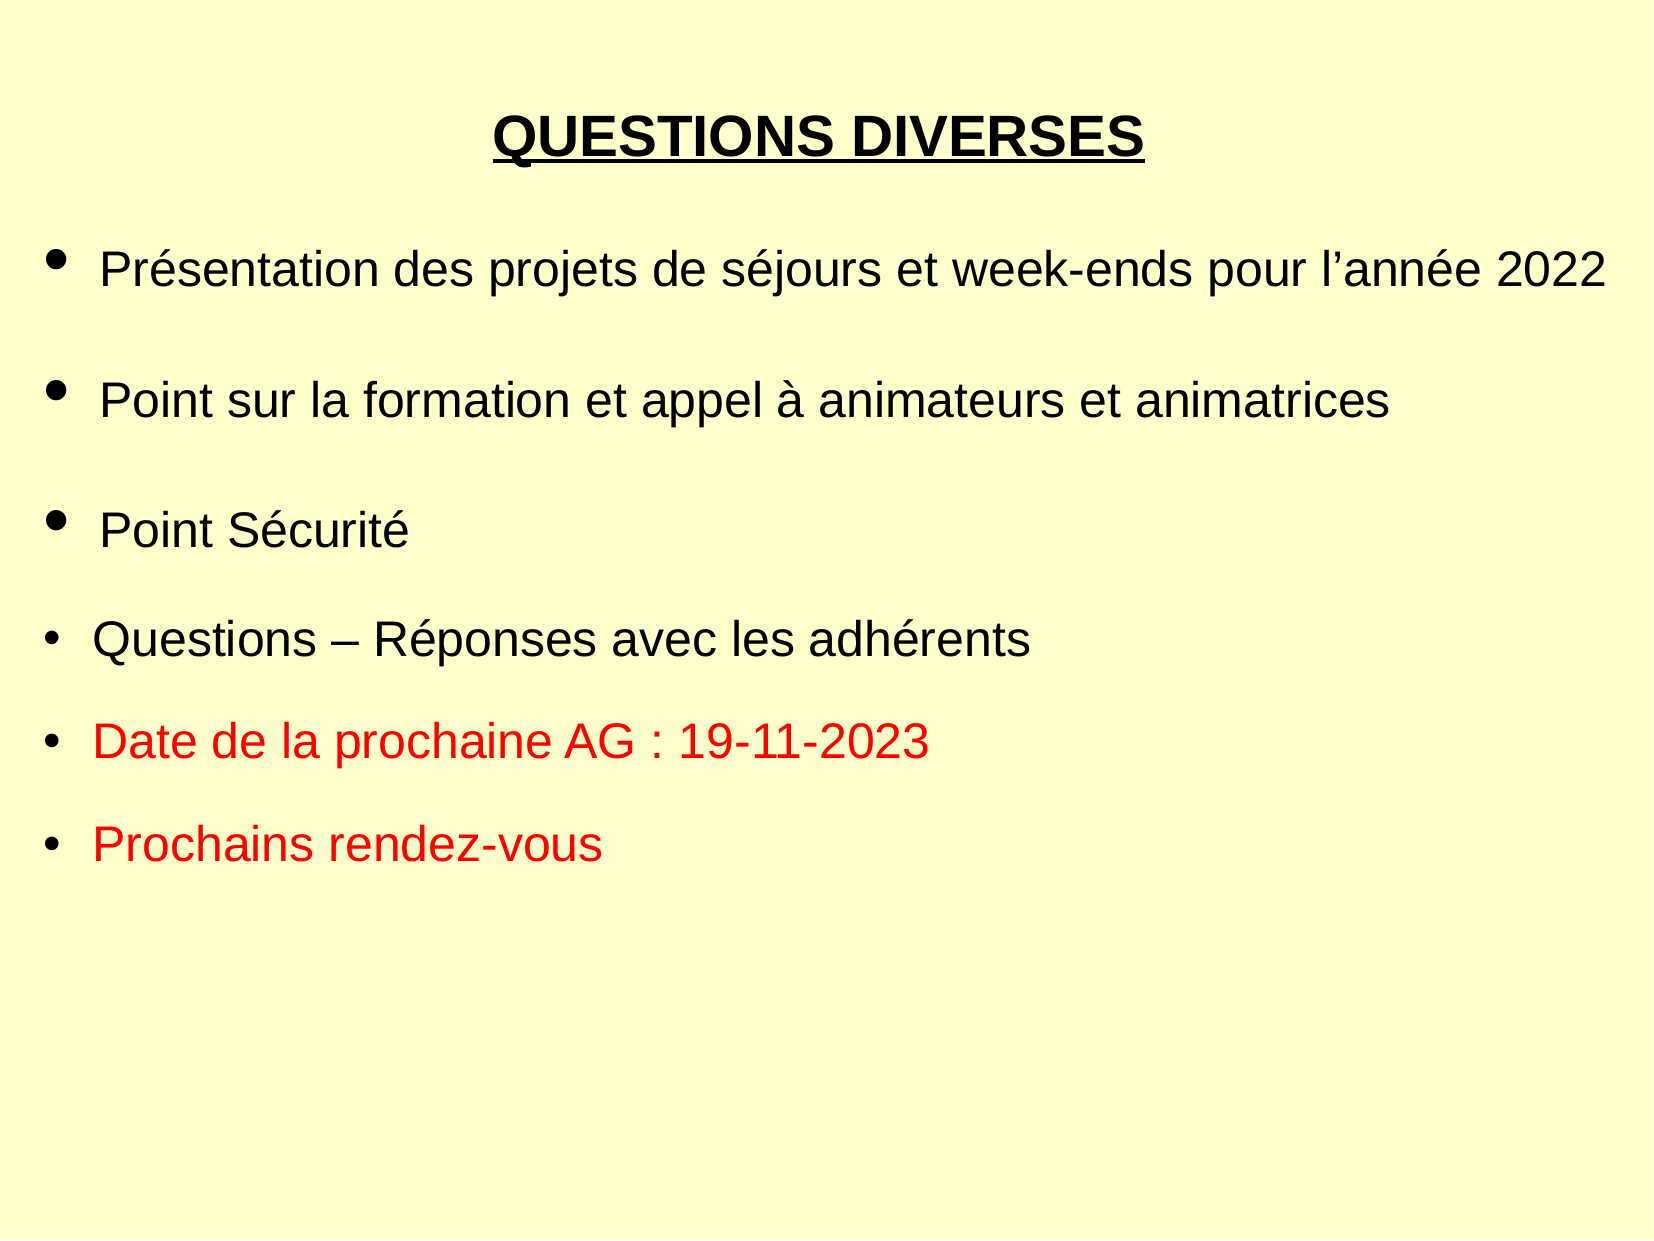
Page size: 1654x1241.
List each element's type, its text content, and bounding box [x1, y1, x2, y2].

text_box QUESTIONS DIVERSES Présentation des projets de séjours et week-ends pour l’année 2022 Point sur la formation et appel à animateurs et animatrices Point Sécurité Questions – Réponses avec les adhérents Date de la prochaine AG : 19-11-2023 Prochains rendez-vous [28, 76, 1630, 1187]
